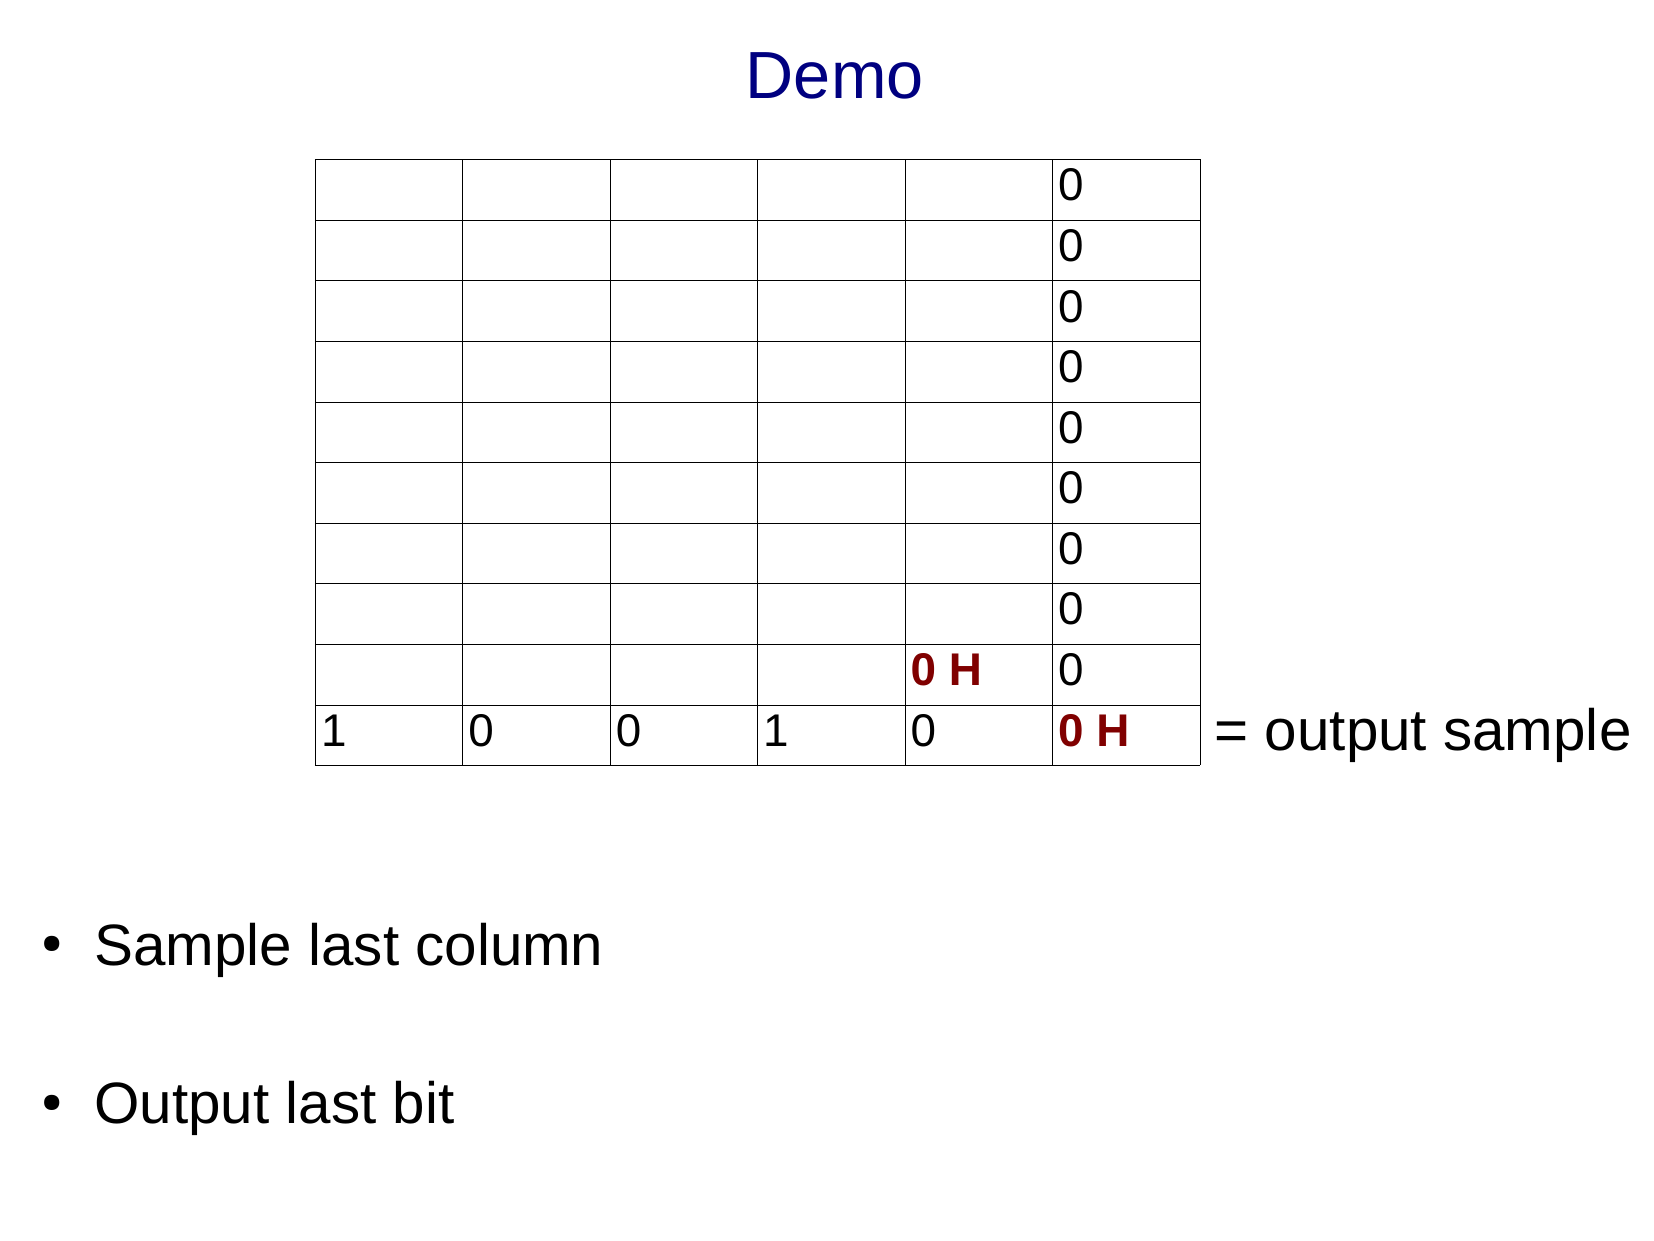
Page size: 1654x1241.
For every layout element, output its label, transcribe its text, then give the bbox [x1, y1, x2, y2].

table_cell 0 [1053, 221, 1200, 280]
table_cell [611, 645, 757, 705]
table_cell [906, 281, 1052, 341]
table_cell 0 [463, 706, 610, 765]
table_cell 0 [611, 706, 757, 765]
table_cell 1 [758, 706, 905, 765]
text_box = output sample [1199, 690, 1647, 770]
table_cell [758, 221, 905, 280]
table_cell [906, 584, 1052, 644]
table_cell [463, 221, 610, 280]
table_cell [906, 403, 1052, 462]
table_cell 0 [1053, 645, 1200, 705]
table_cell [316, 221, 462, 280]
table_cell 0 [906, 706, 1052, 765]
table_header [316, 160, 462, 220]
table_cell [463, 645, 610, 705]
table_cell [463, 281, 610, 341]
table_cell [906, 342, 1052, 402]
table_cell [316, 524, 462, 583]
table_cell [758, 342, 905, 402]
table_cell 0 [1053, 342, 1200, 402]
table_cell [758, 584, 905, 644]
table_cell [611, 403, 757, 462]
table_cell 0 [1053, 403, 1200, 462]
table_cell [758, 281, 905, 341]
table_cell [316, 463, 462, 523]
table_cell 0 H [1053, 706, 1199, 765]
list Sample last column Output last bit [8, 825, 1636, 1241]
table_cell [758, 524, 905, 583]
table_header [611, 160, 757, 220]
title Demo [131, 0, 1538, 151]
table_cell [316, 645, 462, 705]
table_cell [611, 524, 757, 583]
table_cell 0 [1053, 584, 1200, 644]
table_cell [758, 463, 905, 523]
table_cell [906, 524, 1052, 583]
table_cell [463, 403, 610, 462]
table_cell [316, 403, 462, 462]
table_header 0 [1053, 160, 1200, 220]
table_cell 0 [1053, 281, 1200, 341]
table_header [463, 160, 610, 220]
table_cell [906, 221, 1052, 280]
table_cell [758, 645, 905, 705]
table_cell [463, 342, 610, 402]
table_cell [316, 584, 462, 644]
table_cell [611, 463, 757, 523]
table_cell 0 [1053, 524, 1200, 583]
table_cell [906, 463, 1052, 523]
table_header [758, 160, 905, 220]
table_cell 0 H [906, 645, 1052, 705]
table_cell [463, 584, 610, 644]
table_cell [611, 221, 757, 280]
table_header [906, 160, 1052, 220]
table_cell [758, 403, 905, 462]
table_cell 1 [316, 706, 462, 765]
table_cell [316, 342, 462, 402]
table_cell [316, 281, 462, 341]
table_cell [463, 463, 610, 523]
table_cell [611, 342, 757, 402]
table_cell 0 [1053, 463, 1200, 523]
table_cell [611, 584, 757, 644]
table_cell [611, 281, 757, 341]
table_cell [463, 524, 610, 583]
